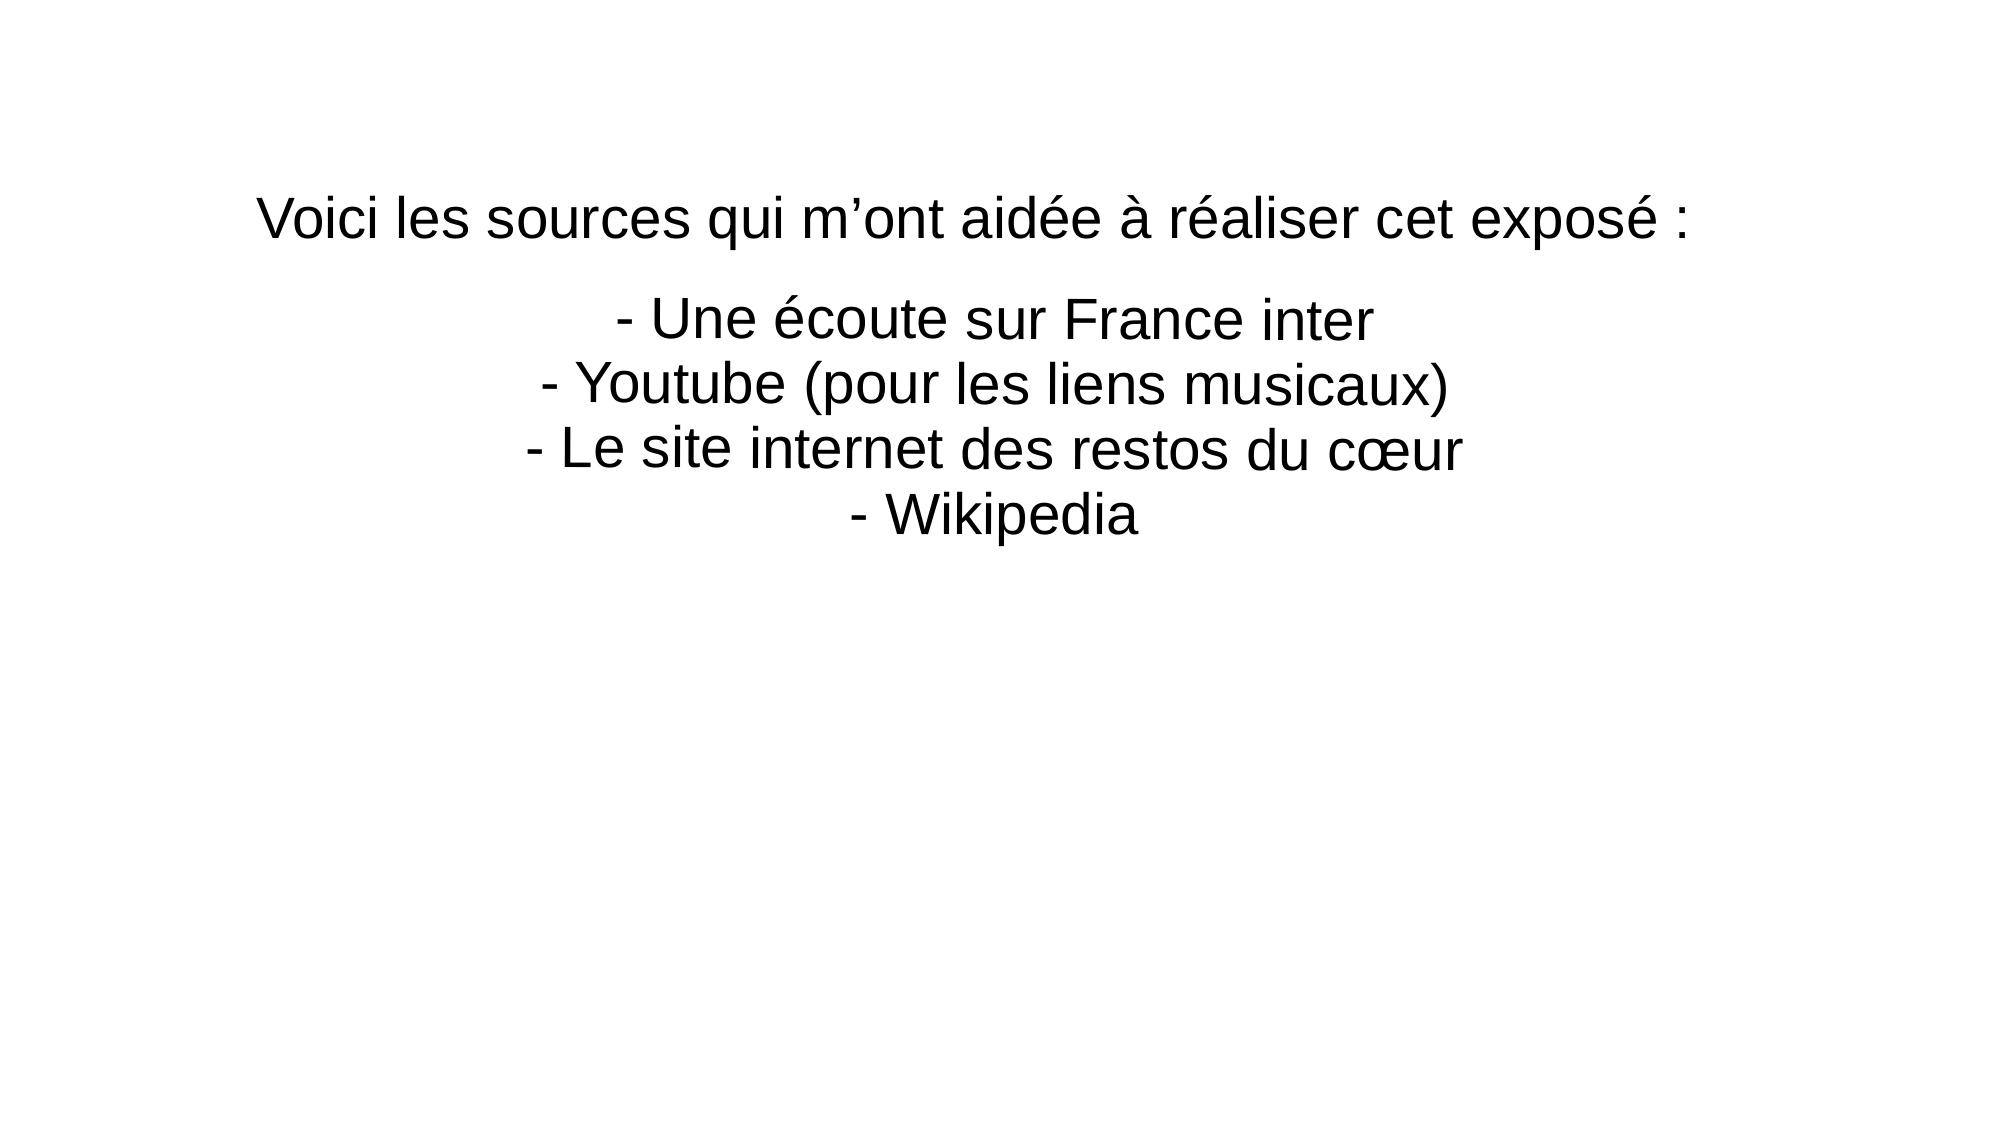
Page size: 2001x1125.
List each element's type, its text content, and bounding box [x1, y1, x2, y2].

title - Une écoute sur France inter - Youtube (pour les liens musicaux) - Le site internet des restos du cœur - Wikipedia [94, 290, 1896, 551]
subtitle Voici les sources qui m’ont aidée à réaliser cet exposé : [82, 70, 1883, 367]
